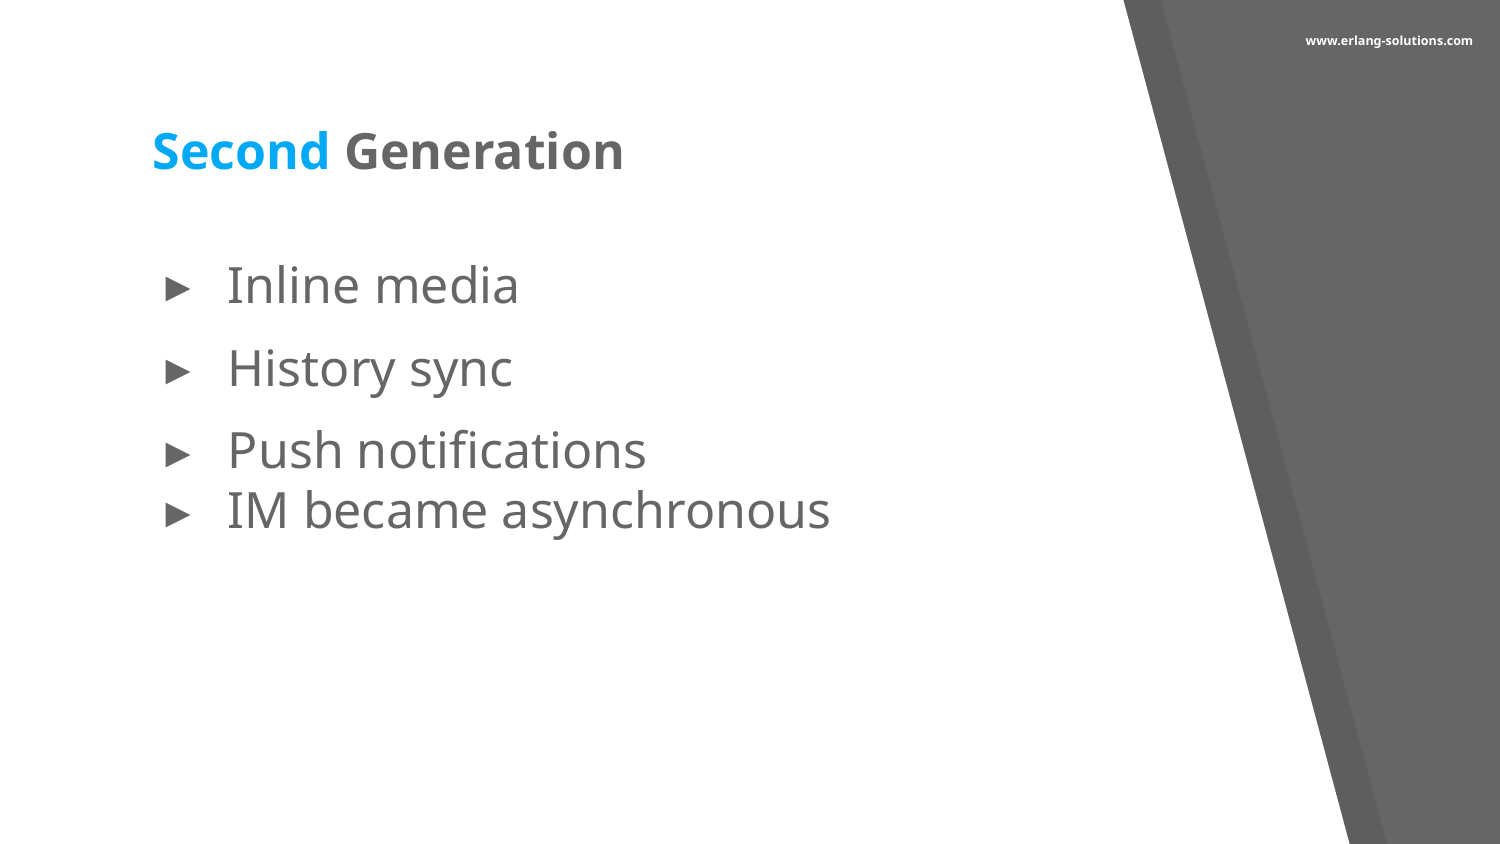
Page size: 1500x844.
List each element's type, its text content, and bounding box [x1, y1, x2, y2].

list Inline media History sync Push notifications IM became asynchronous [137, 215, 1115, 586]
title Second Generation [137, 115, 1012, 195]
